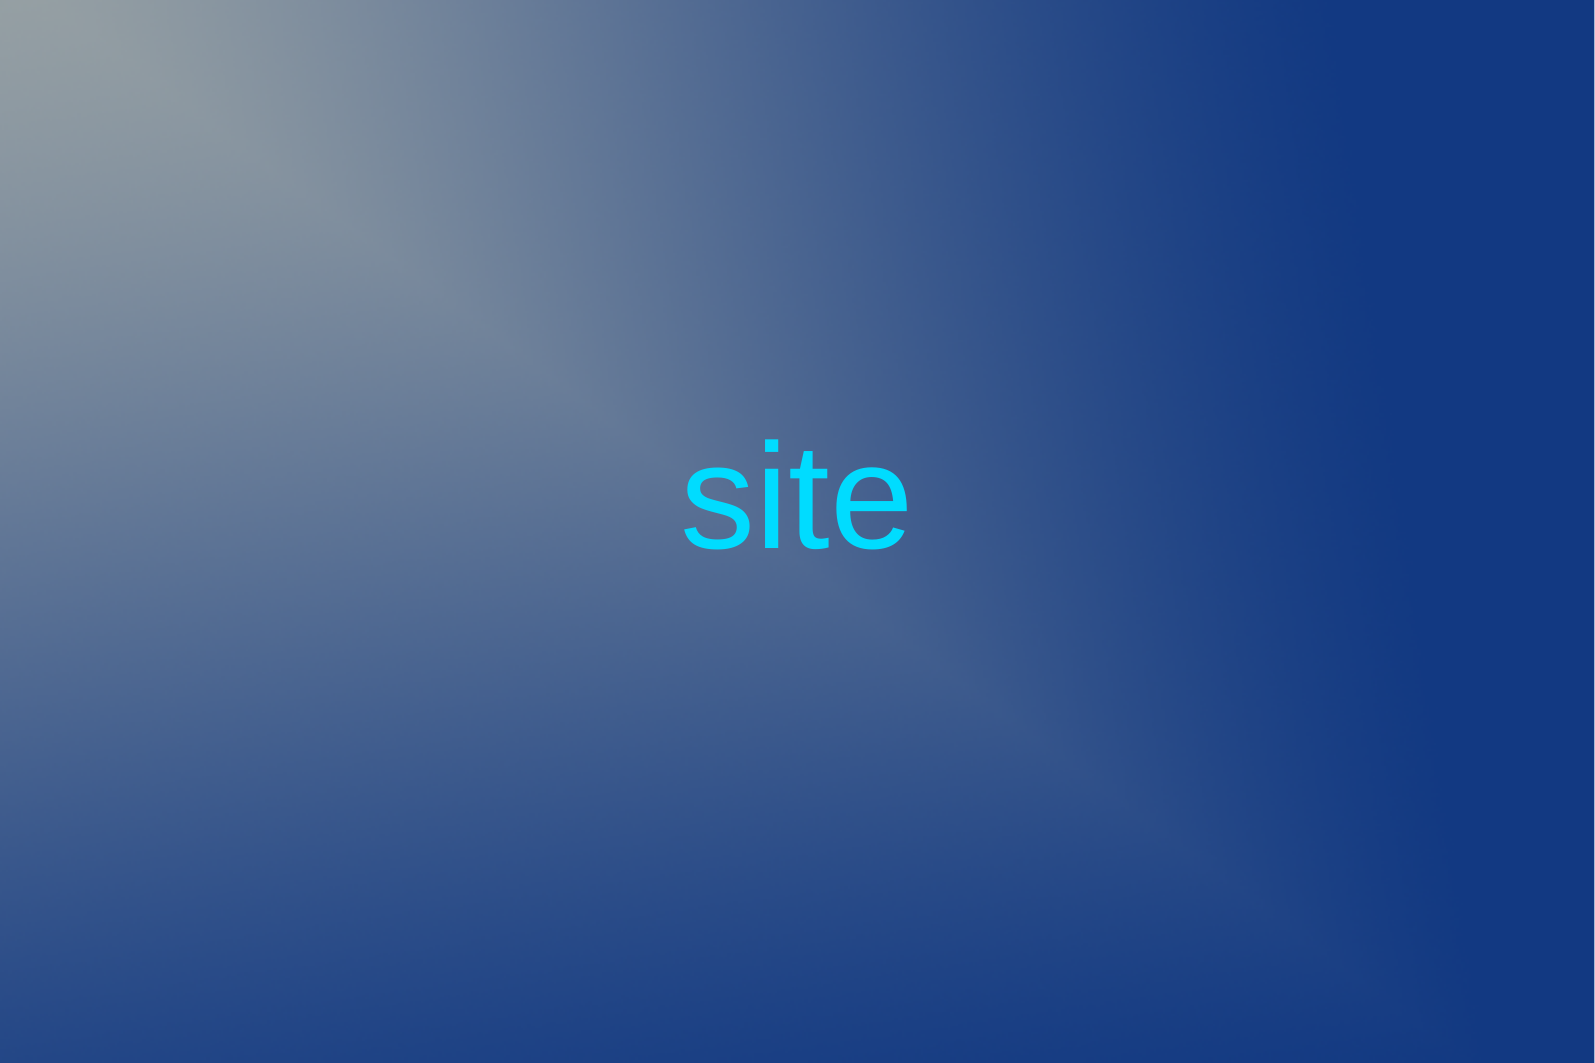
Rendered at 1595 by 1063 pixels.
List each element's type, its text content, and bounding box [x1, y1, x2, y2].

picture [0, 0, 1595, 1063]
subtitle site [79, 42, 1515, 951]
